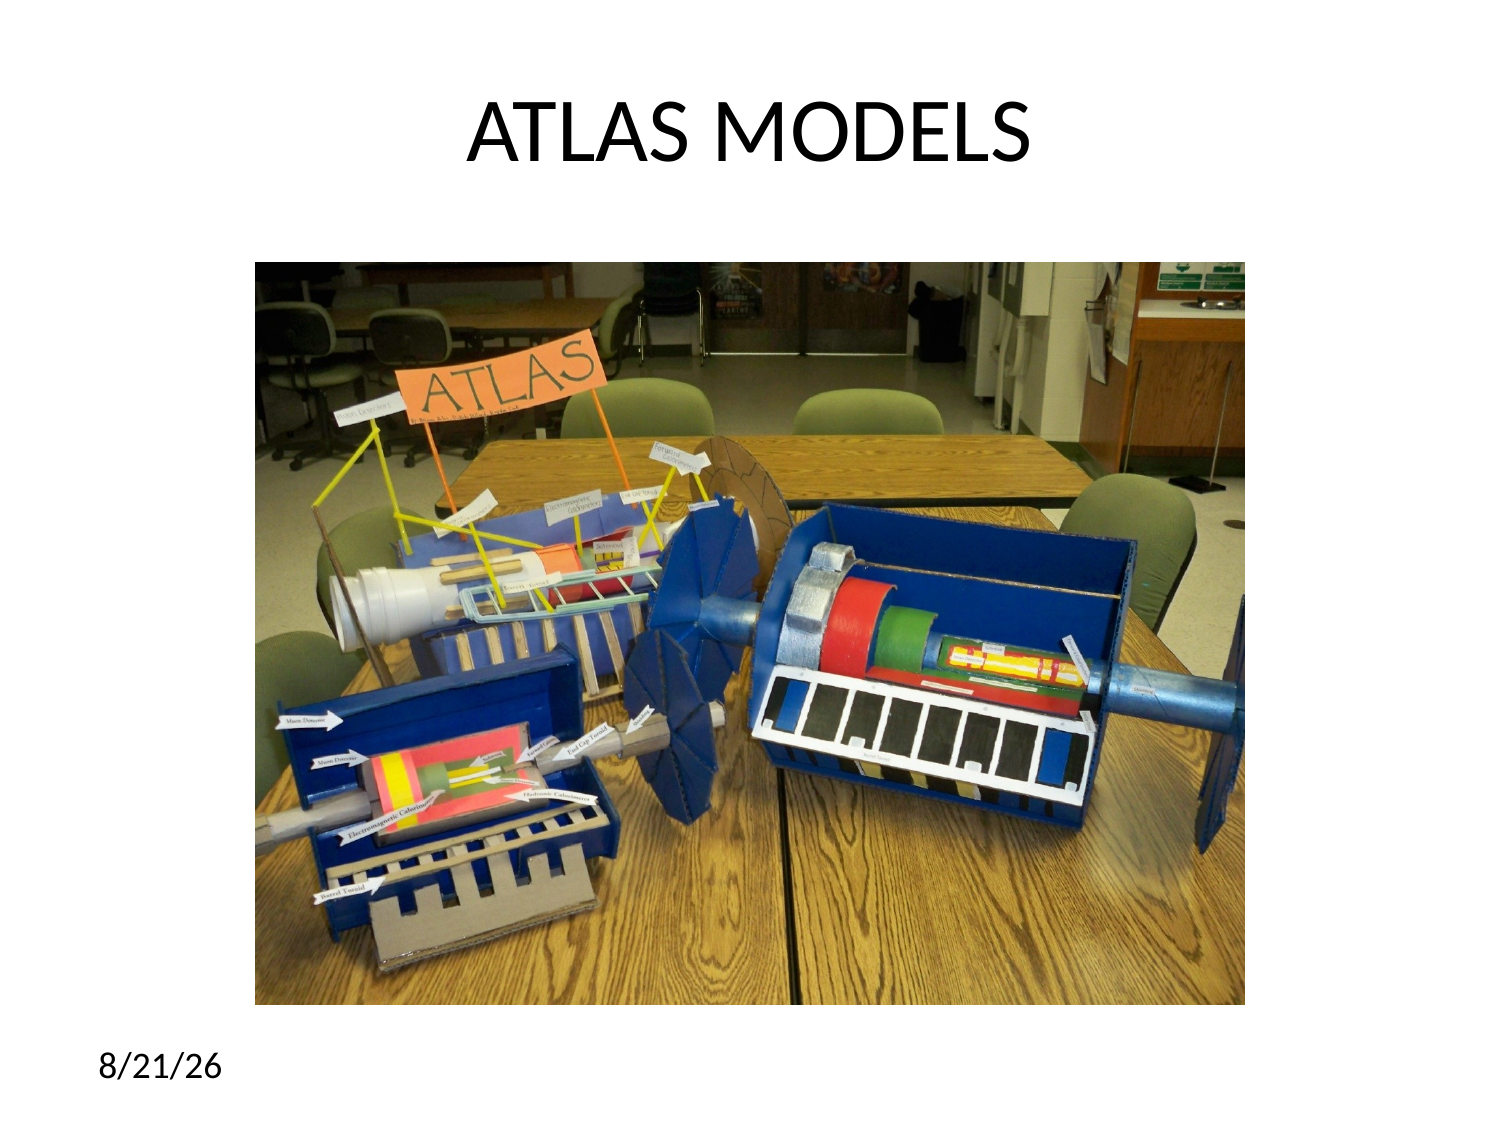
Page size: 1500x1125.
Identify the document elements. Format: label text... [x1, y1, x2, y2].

title ATLAS MODELS [75, 45, 1425, 233]
picture [255, 262, 1245, 1005]
